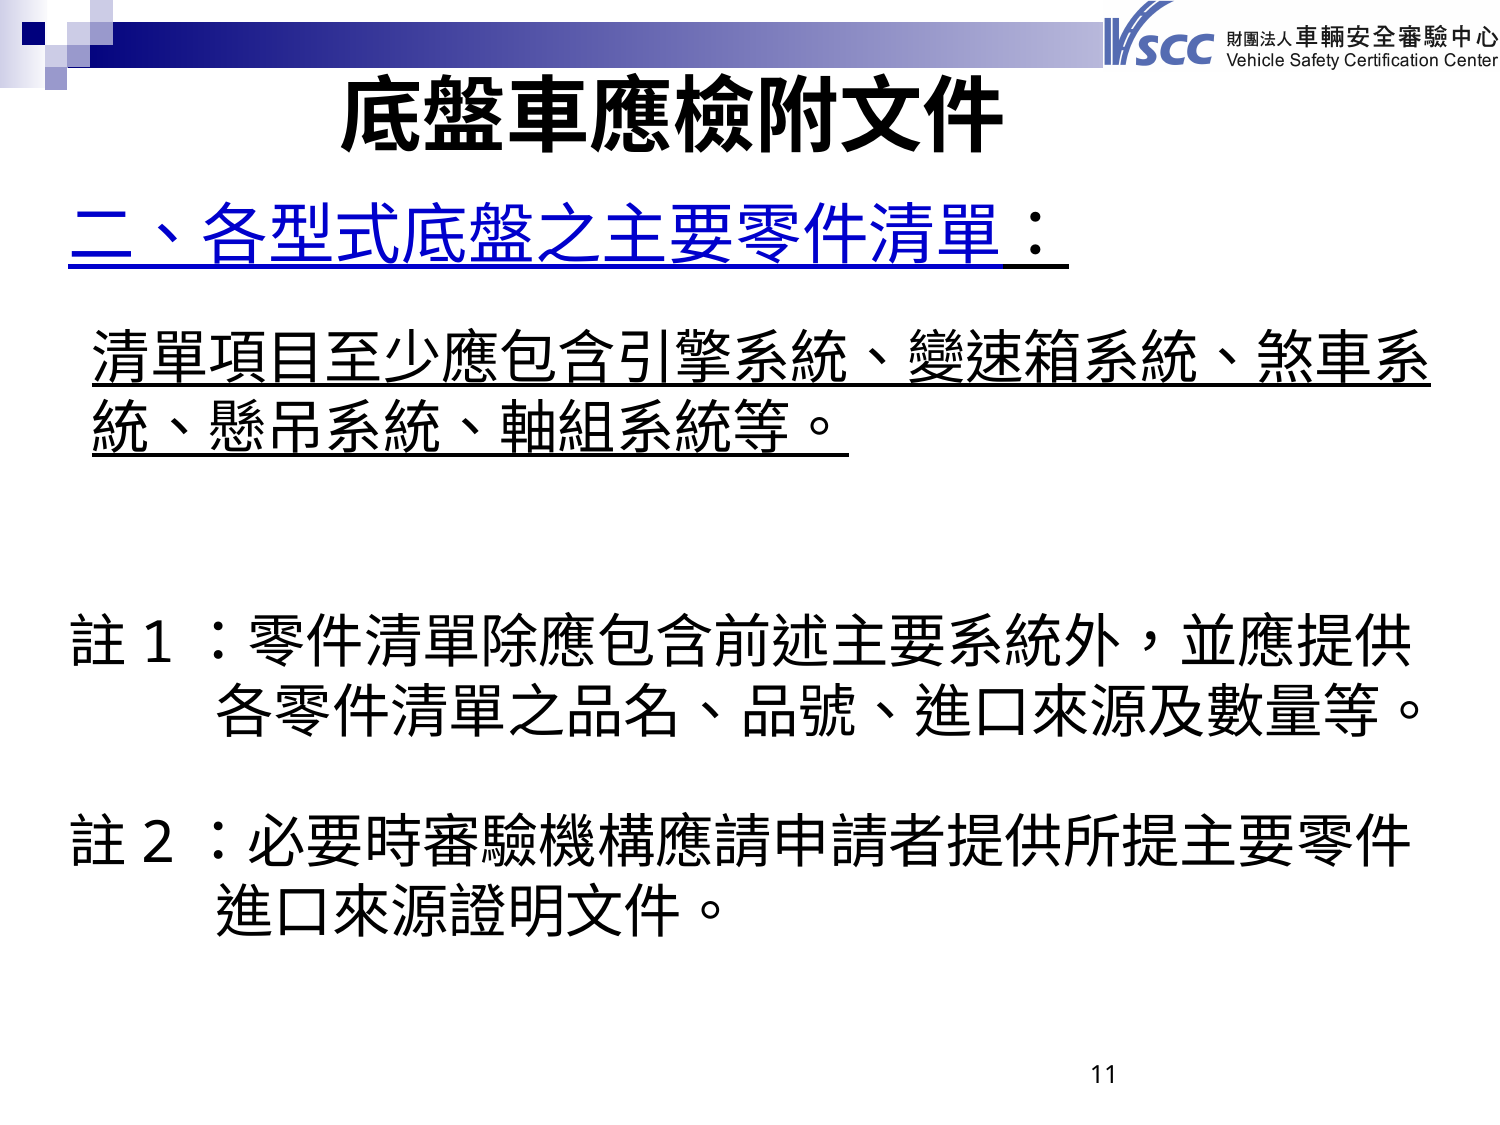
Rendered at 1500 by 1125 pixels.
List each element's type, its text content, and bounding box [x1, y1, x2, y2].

text_box 二、各型式底盤之主要零件清單： [53, 184, 1436, 280]
text_box [1074, 1025, 1426, 1101]
text_box 底盤車應檢附文件 [325, 55, 1240, 161]
text_box 註1：零件清單除應包含前述主要系統外，並應提供各零件清單之品名、品號、進口來源及數量等。 [53, 596, 1459, 752]
text_box 註2：必要時審驗機構應請申請者提供所提主要零件進口來源證明文件。 [53, 797, 1436, 953]
text_box 清單項目至少應包含引擎系統、變速箱系統、煞車系統、懸吊系統、軸組系統等。 [76, 312, 1459, 468]
